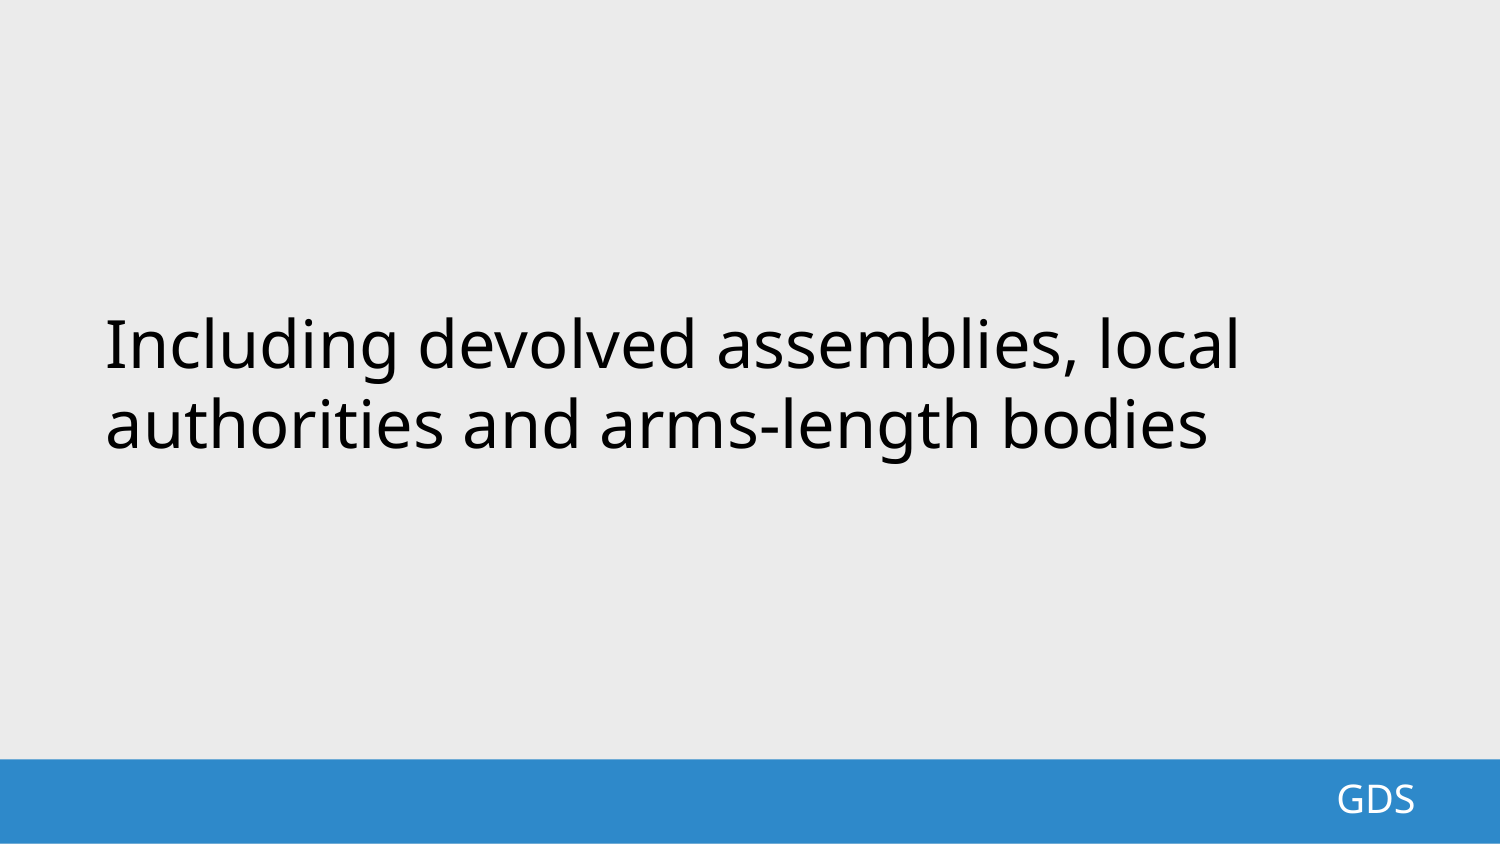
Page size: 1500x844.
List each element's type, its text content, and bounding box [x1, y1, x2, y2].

text_box Including devolved assemblies, local authorities and arms-length bodies [102, 0, 1466, 765]
